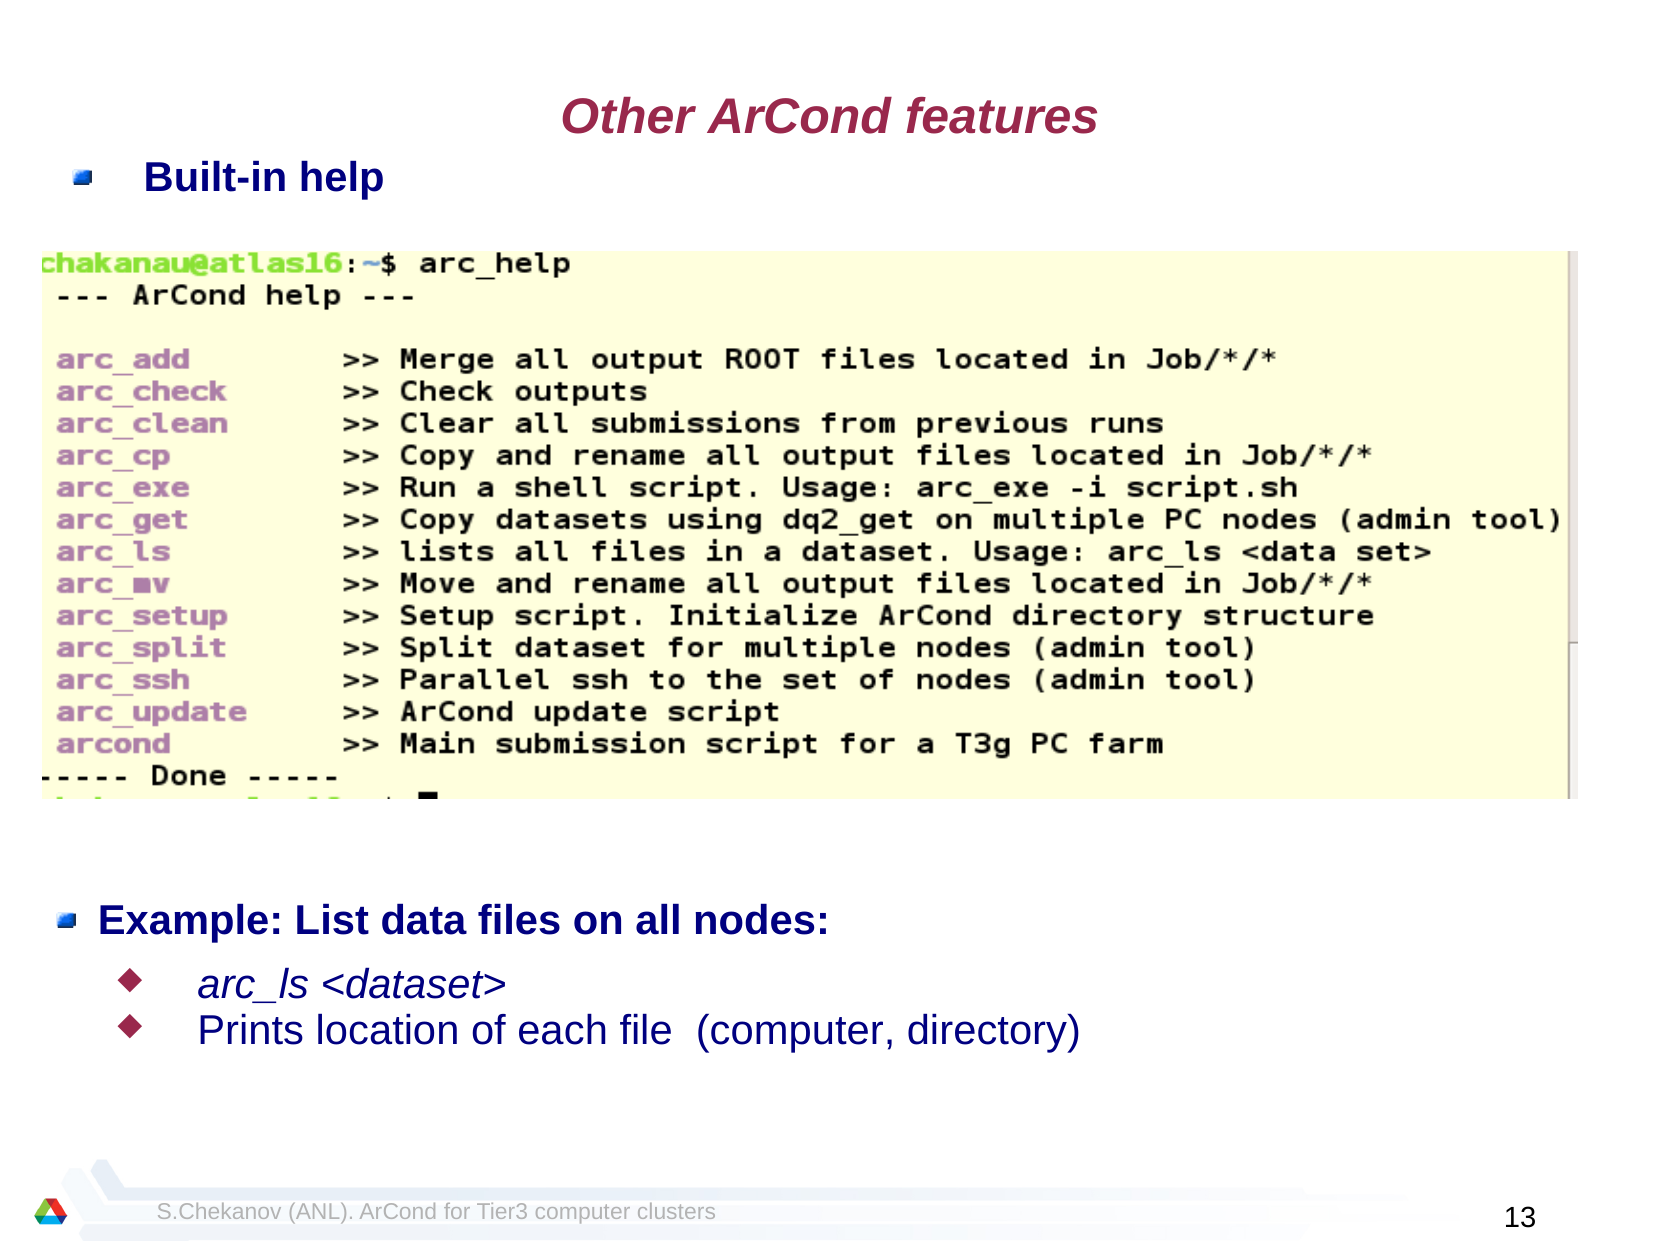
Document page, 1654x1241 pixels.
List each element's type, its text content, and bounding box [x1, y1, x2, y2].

title Other ArCond features [82, 49, 1578, 153]
picture [42, 251, 1578, 799]
list Built-in help [61, 153, 1654, 225]
picture [0, 1154, 1649, 1241]
list Example: List data files on all nodes: arc_ls <dataset> Prints location of each file (computer, directory) [56, 832, 1490, 1054]
